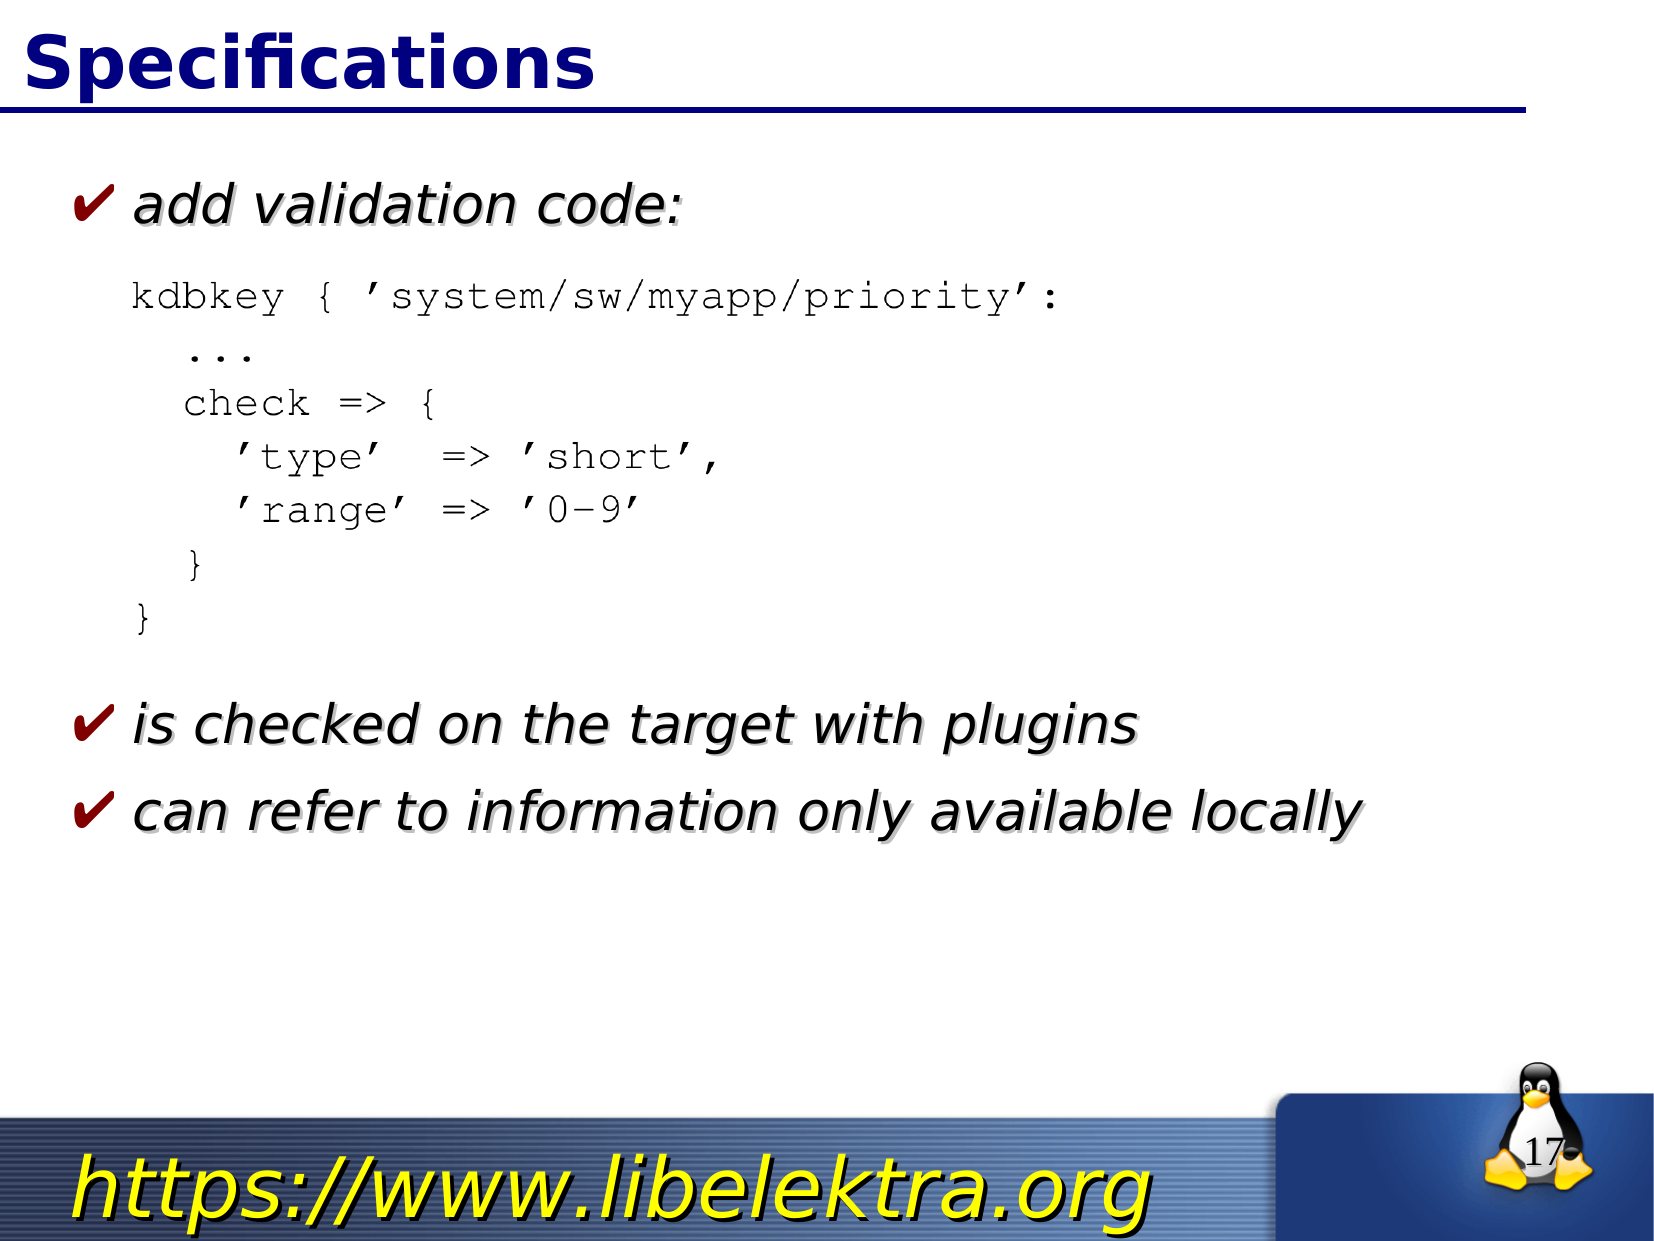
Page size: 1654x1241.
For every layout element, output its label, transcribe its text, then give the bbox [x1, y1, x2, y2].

picture [0, 1061, 1654, 1241]
text_box <Foliennummer> [1248, 1122, 1566, 1178]
picture [128, 271, 1062, 644]
text_box Specifications [22, 15, 1611, 111]
list add validation code: is checked on the target with plugins can refer to information only available locally [59, 161, 1633, 909]
